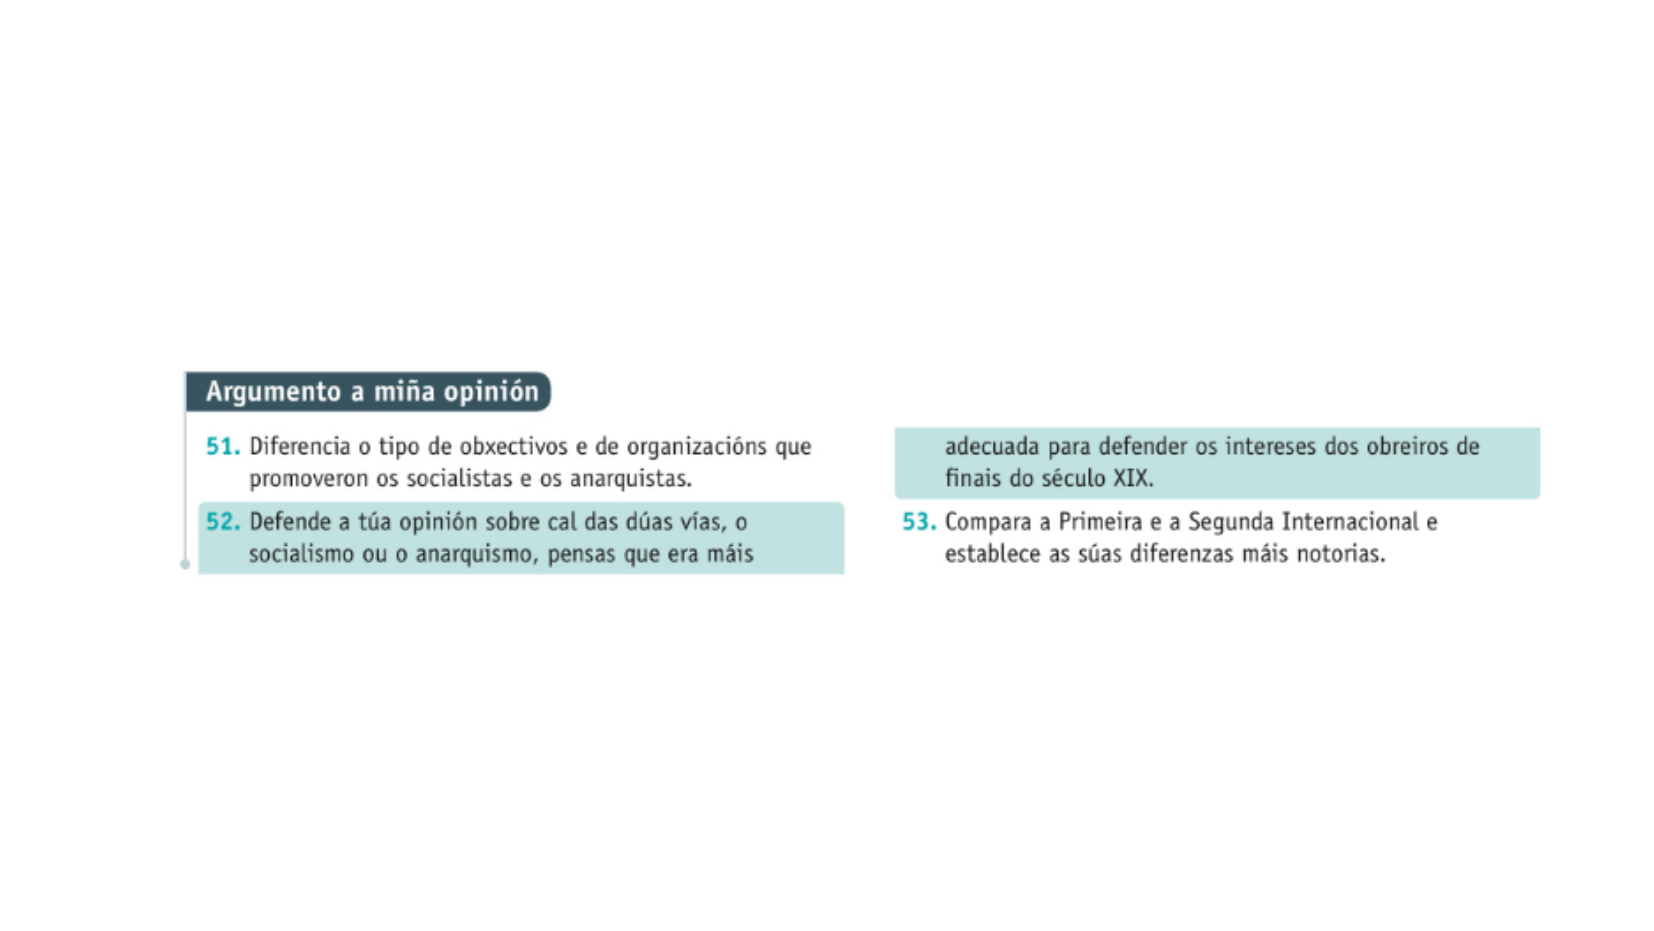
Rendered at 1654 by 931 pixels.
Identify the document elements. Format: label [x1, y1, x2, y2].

picture [171, 354, 1555, 591]
